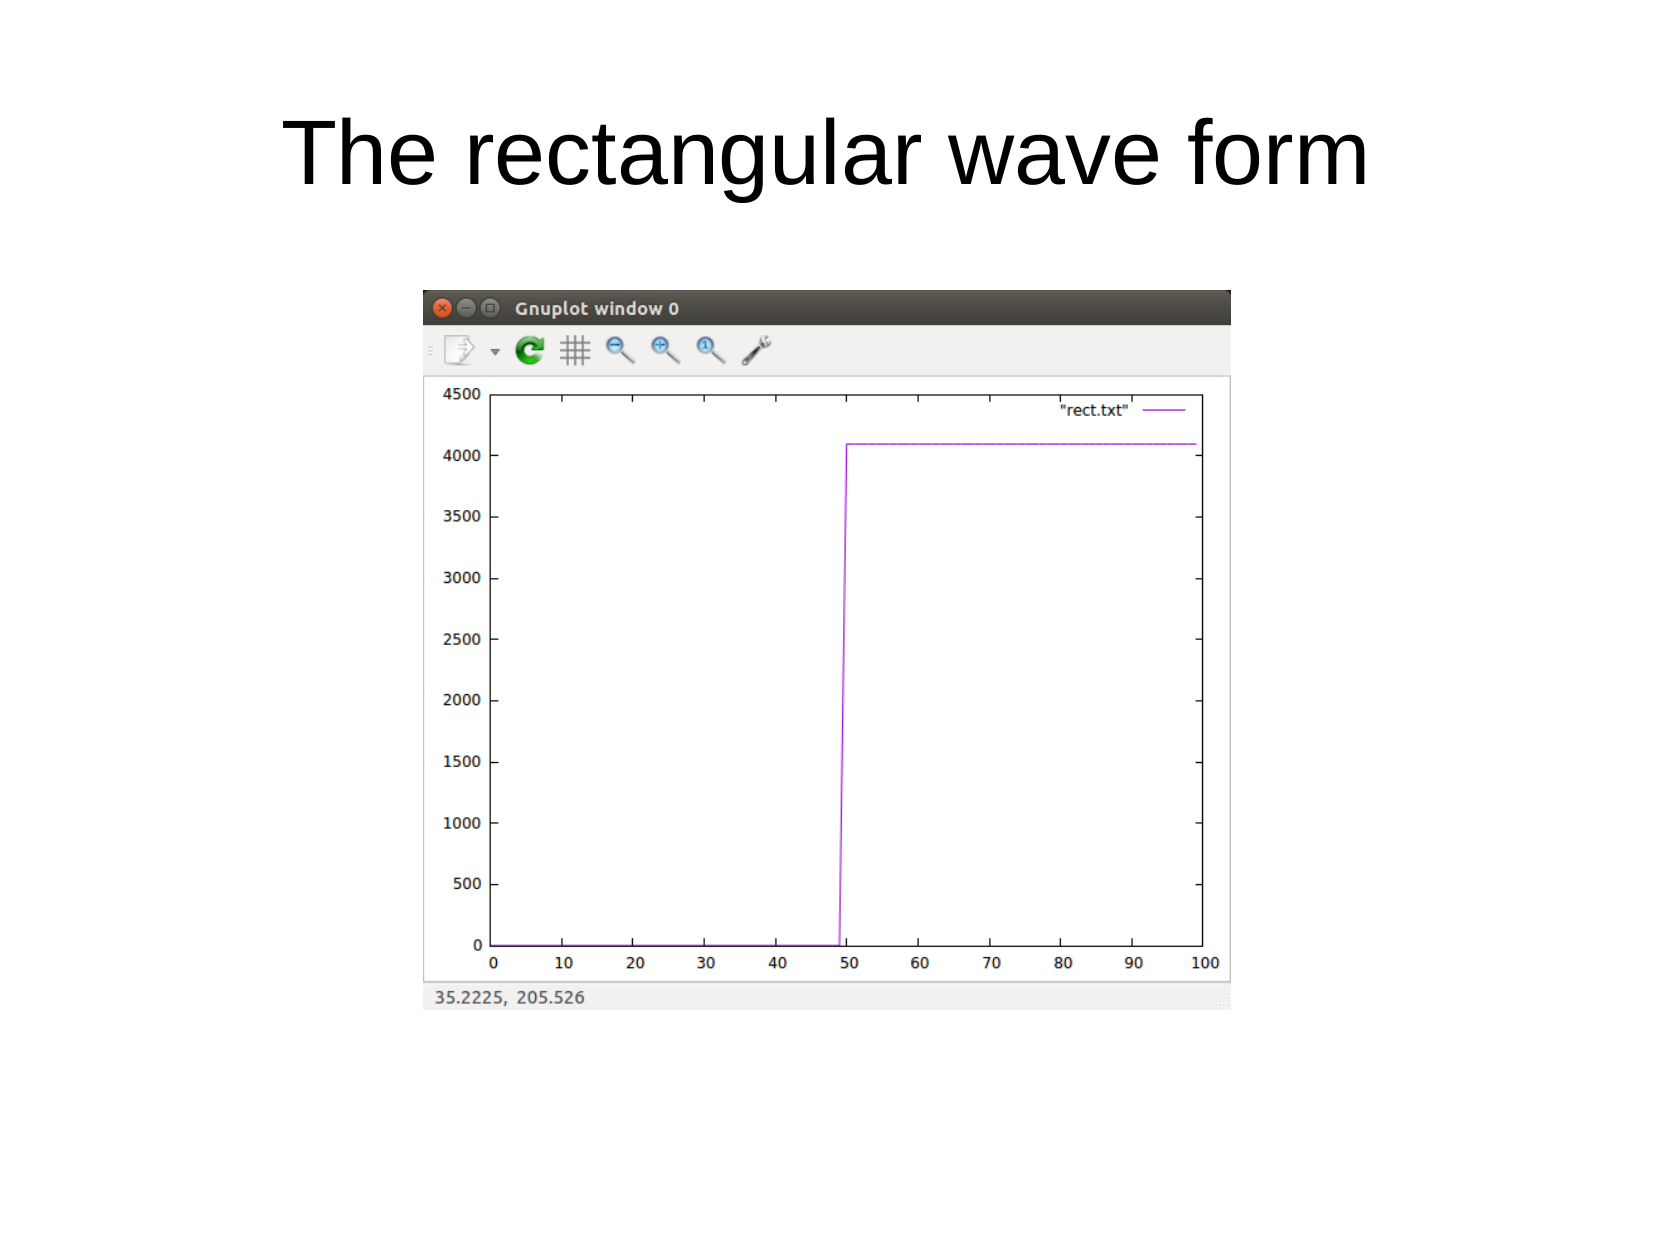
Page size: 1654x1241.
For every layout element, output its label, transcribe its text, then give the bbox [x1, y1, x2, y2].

title The rectangular wave form [82, 49, 1571, 257]
picture [423, 290, 1231, 1010]
